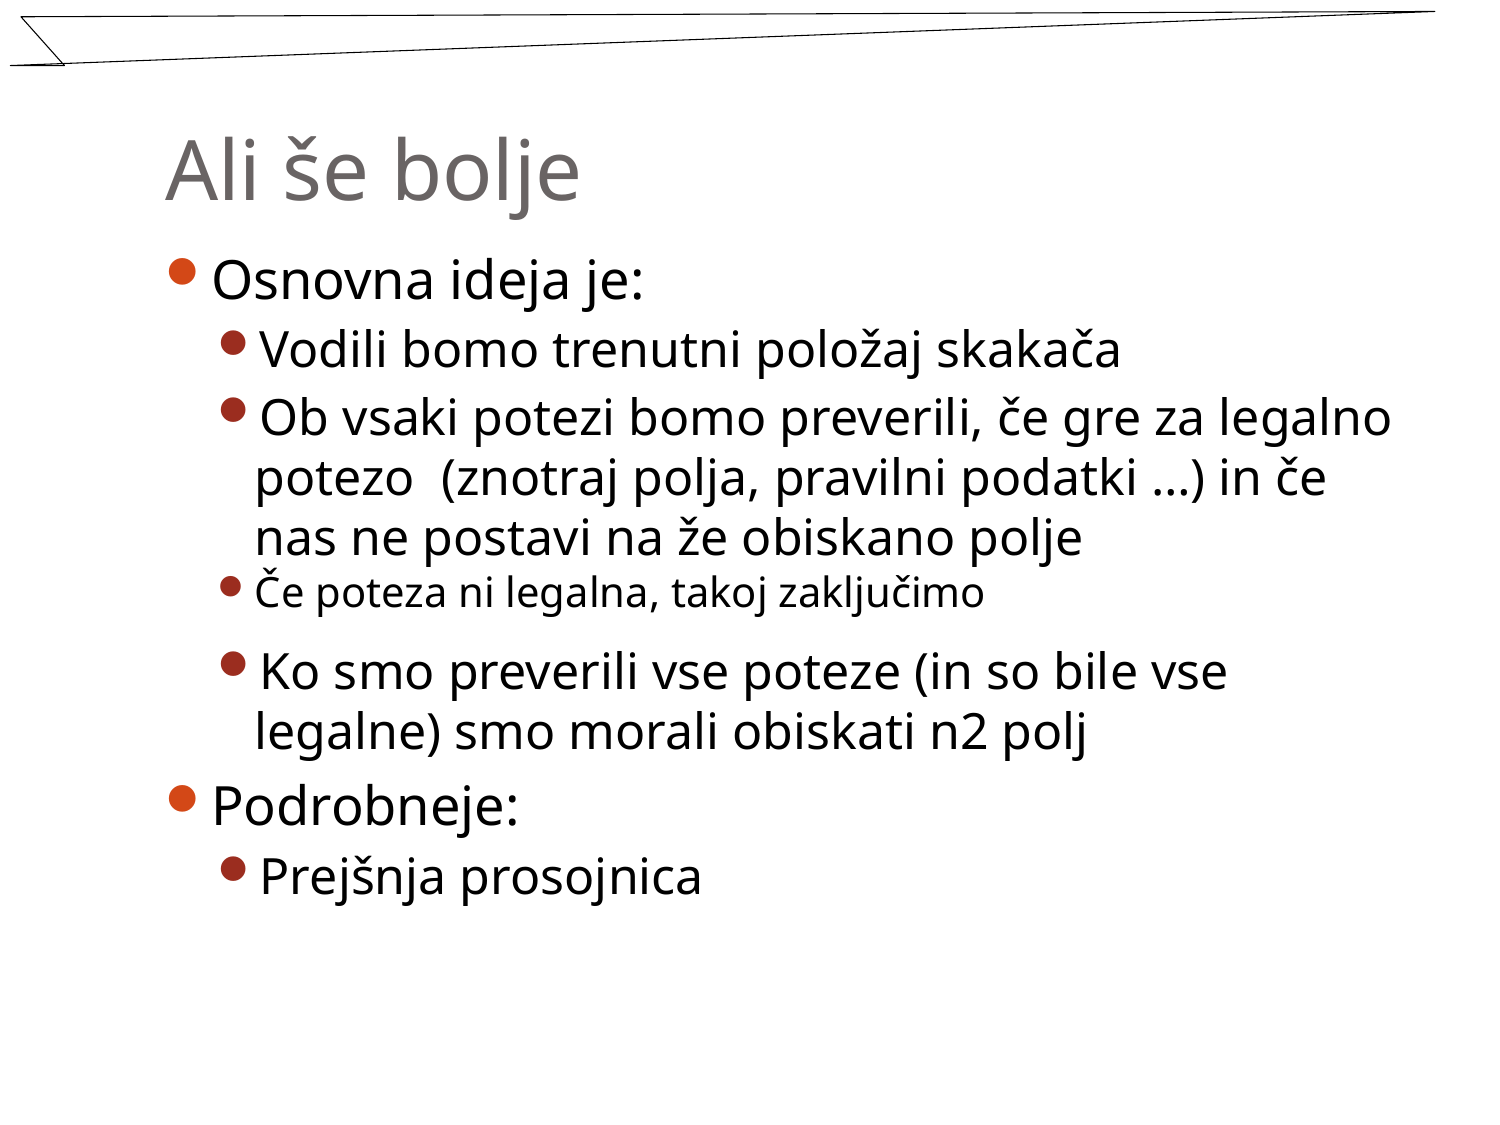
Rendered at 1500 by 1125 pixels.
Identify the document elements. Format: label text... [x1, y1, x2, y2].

title Ali še bolje [150, 45, 1425, 233]
list Osnovna ideja je: Vodili bomo trenutni položaj skakača Ob vsaki potezi bomo preverili, če gre za legalno potezo (znotraj polja, pravilni podatki …) in če nas ne postavi na že obiskano polje Če poteza ni legalna, takoj zaključimo Ko smo preverili vse poteze (in so bile vse legalne) smo morali obiskati n2 polj Podrobneje: Prejšnja prosojnica [150, 237, 1425, 988]
